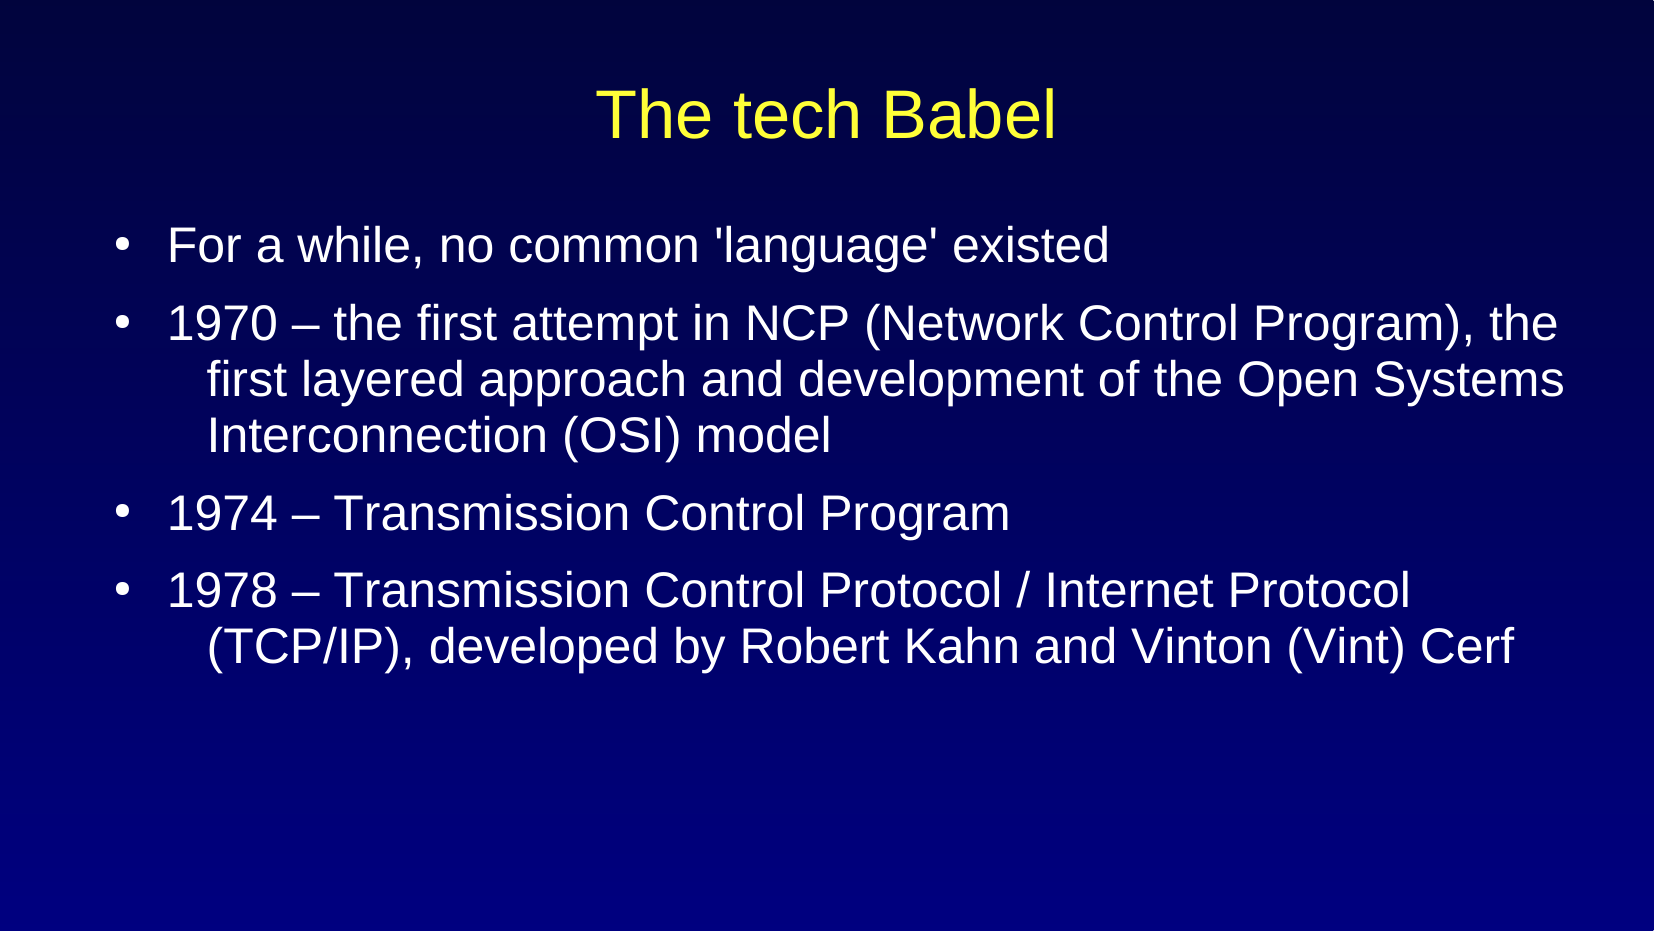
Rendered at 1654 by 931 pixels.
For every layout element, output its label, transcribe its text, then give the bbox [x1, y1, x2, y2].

title The tech Babel [82, 37, 1571, 193]
list For a while, no common 'language' existed 1970 – the first attempt in NCP (Network Control Program), the first layered approach and development of the Open Systems Interconnection (OSI) model 1974 – Transmission Control Program 1978 – Transmission Control Protocol / Internet Protocol (TCP/IP), developed by Robert Kahn and Vinton (Vint) Cerf [82, 217, 1571, 758]
